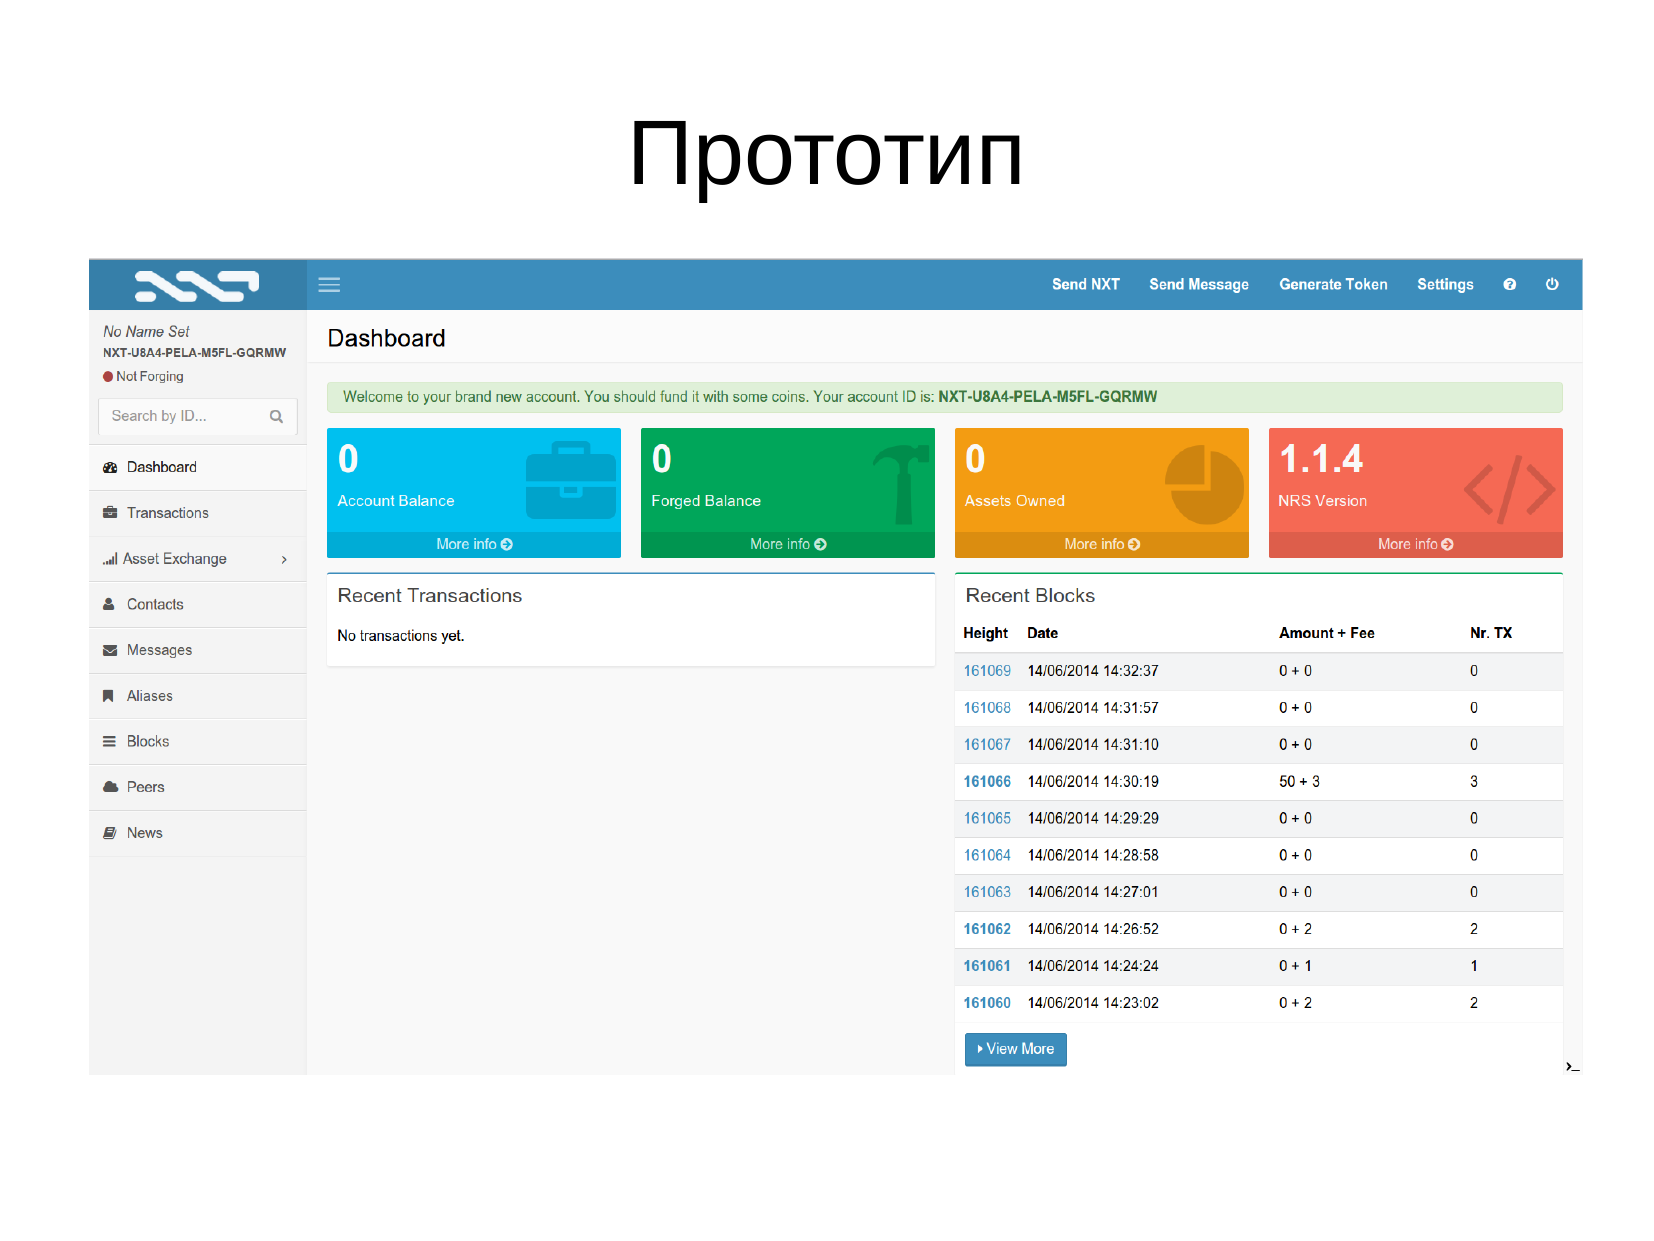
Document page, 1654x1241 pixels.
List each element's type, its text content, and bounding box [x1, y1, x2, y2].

title Прототип [82, 49, 1571, 257]
picture [89, 257, 1583, 1075]
